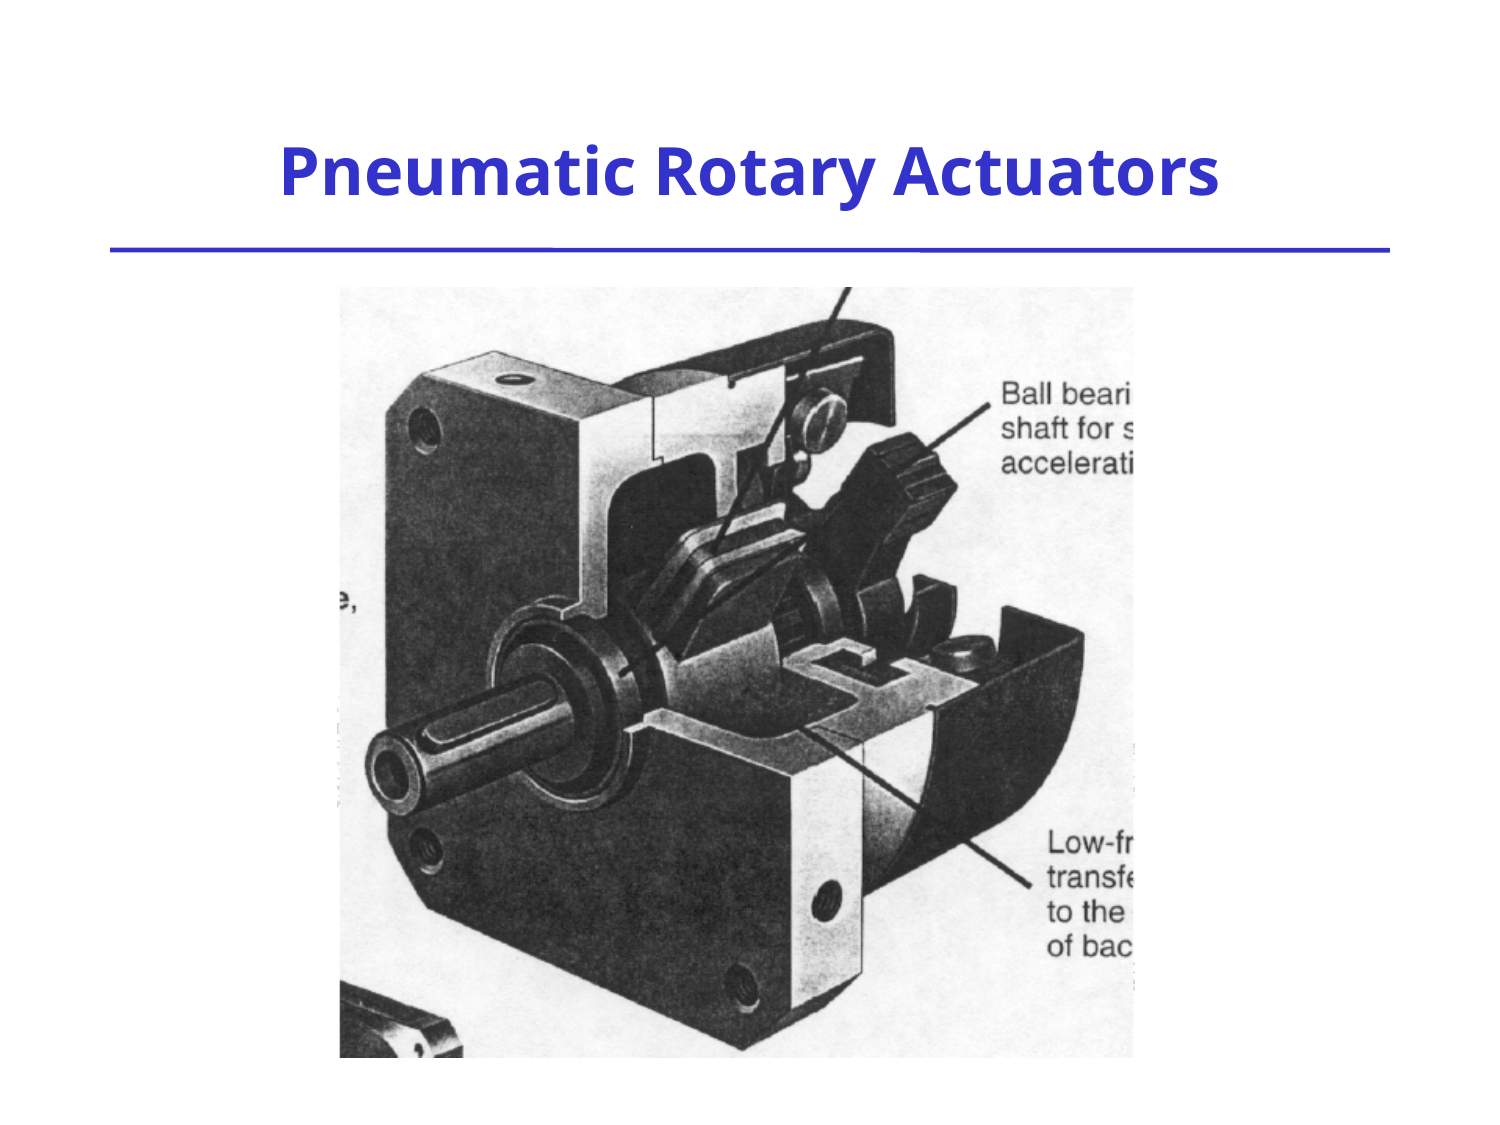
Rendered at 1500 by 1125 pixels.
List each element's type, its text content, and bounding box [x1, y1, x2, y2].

picture [0, 0, 1500, 1125]
title Pneumatic Rotary Actuators [112, 99, 1388, 238]
